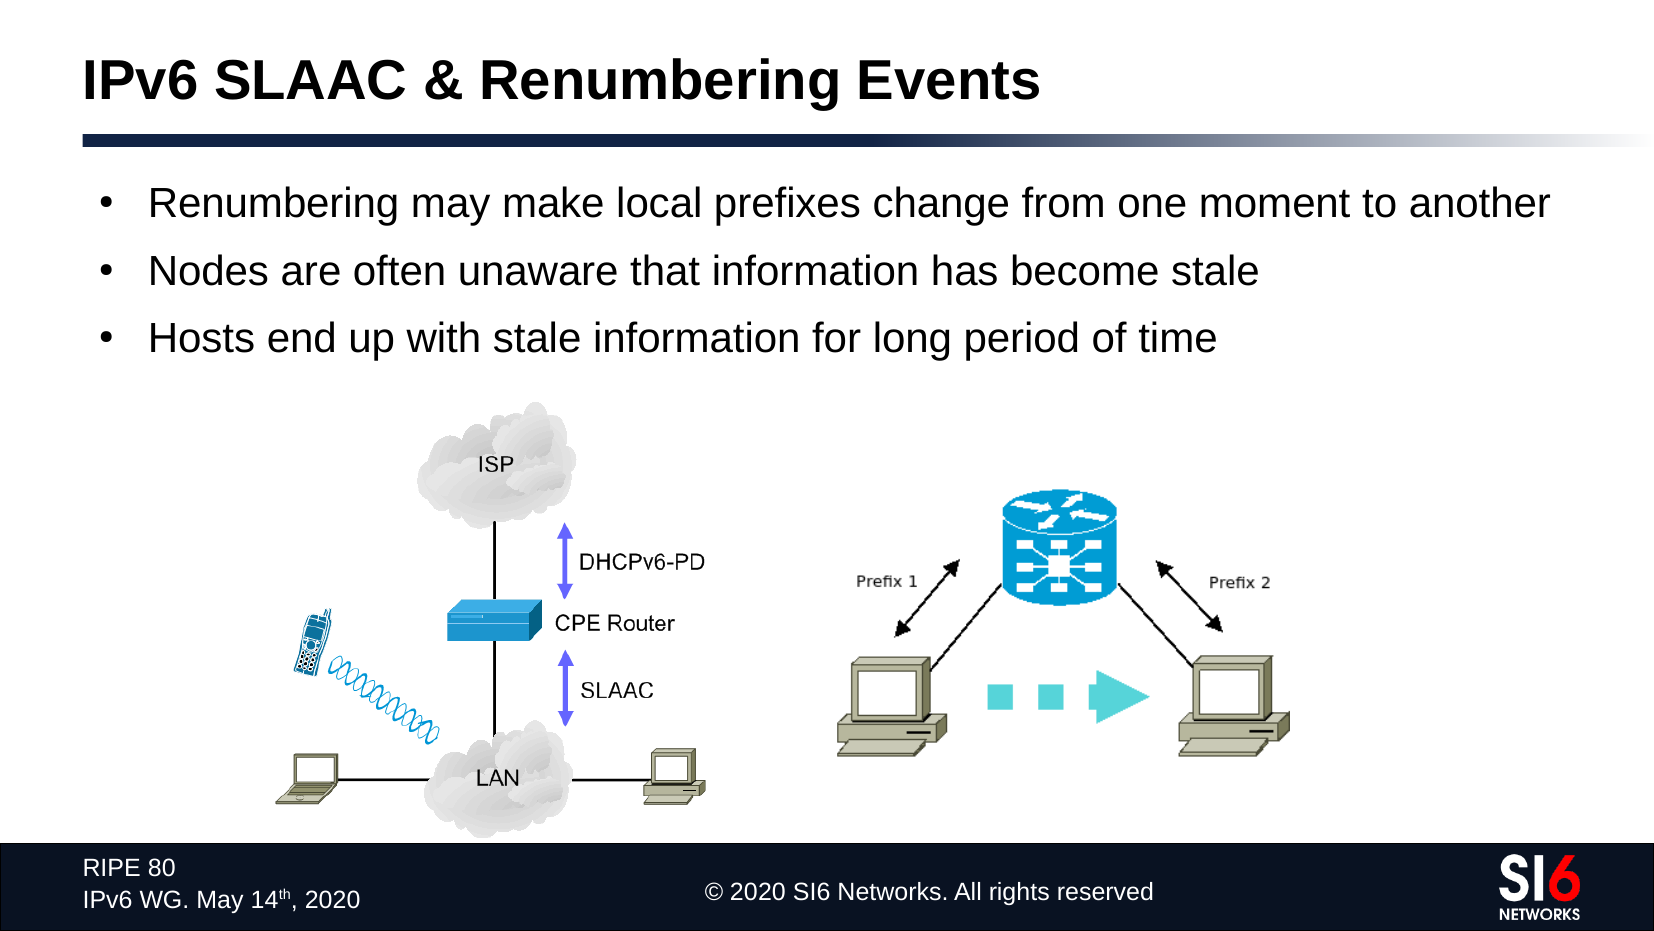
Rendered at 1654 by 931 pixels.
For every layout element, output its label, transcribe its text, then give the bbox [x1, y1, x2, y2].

title IPv6 SLAAC & Renumbering Events [82, 25, 1571, 135]
picture [1499, 854, 1580, 920]
picture [836, 487, 1290, 758]
list Renumbering may make local prefixes change from one moment to another Nodes are often unaware that information has become stale Hosts end up with stale information for long period of time [82, 179, 1571, 394]
picture [275, 401, 706, 838]
